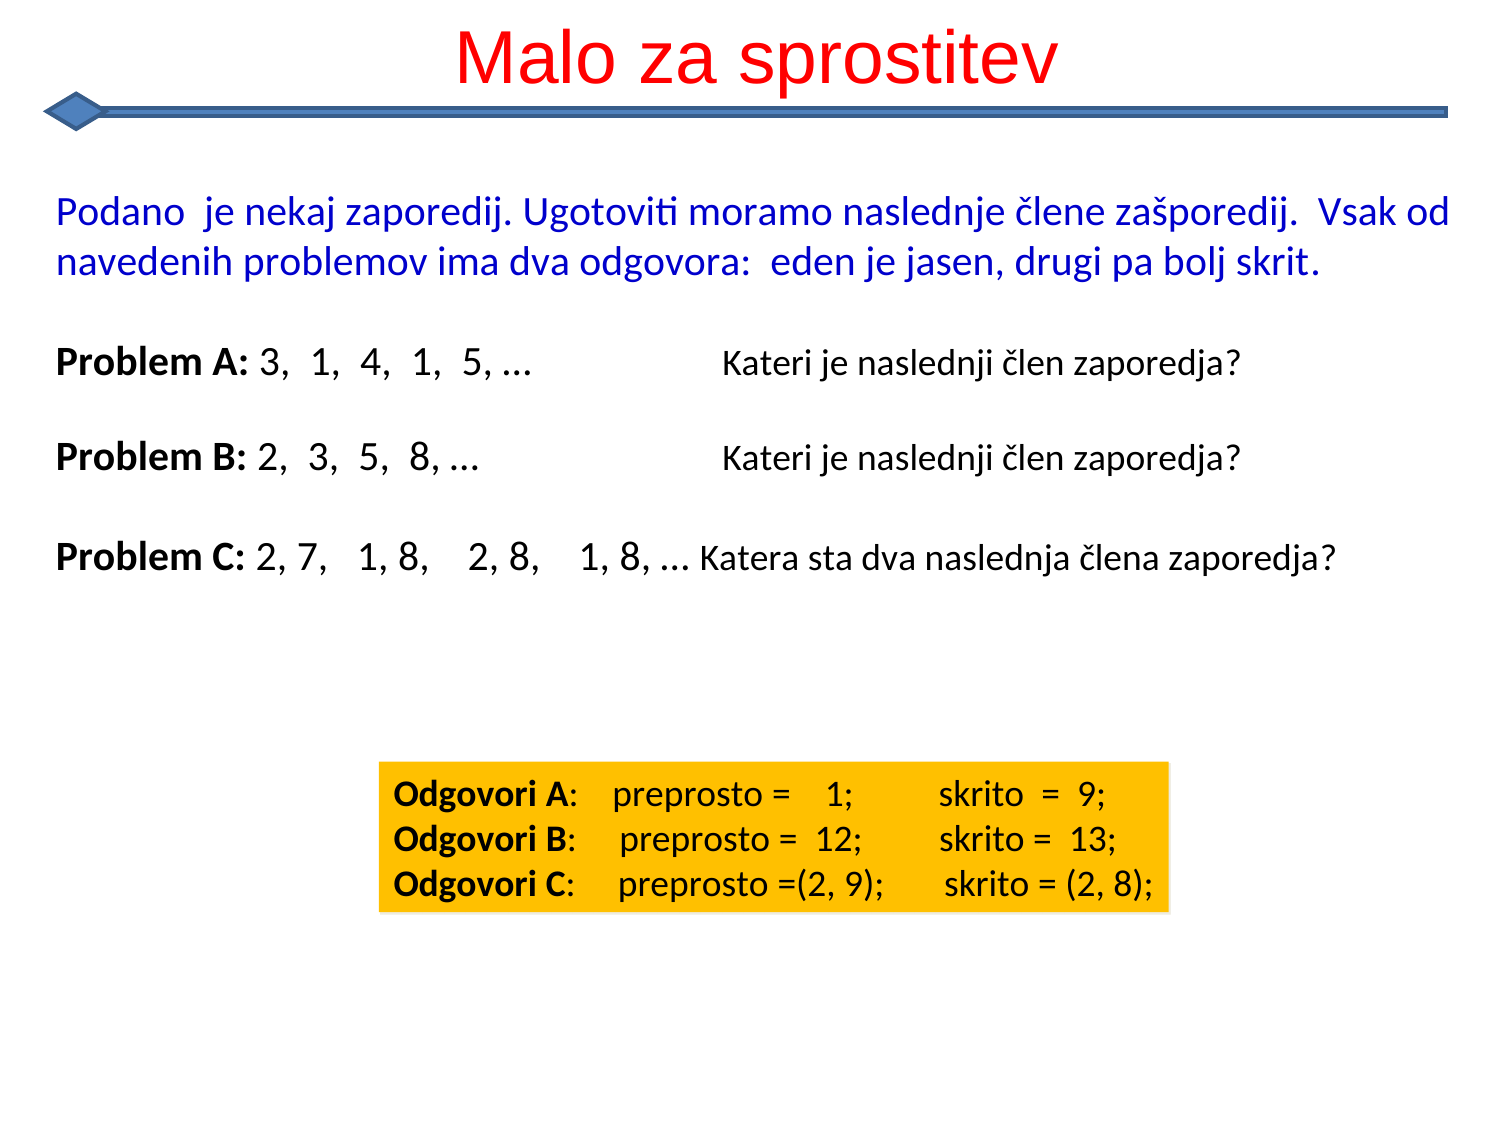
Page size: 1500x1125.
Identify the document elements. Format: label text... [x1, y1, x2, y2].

title Malo za sprostitev [82, 0, 1433, 108]
text_box Odgovori A: preprosto = 1; skrito = 9; Odgovori B: preprosto = 12; skrito = 13; Odgovori C: preprosto =(2, 9); skrito = (2, 8); [378, 761, 1169, 913]
text_box Podano je nekaj zaporedij. Ugotoviti moramo naslednje člene zašporedij. Vsak od navedenih problemov ima dva odgovora: eden je jasen, drugi pa bolj skrit. Problem A: 3, 1, 4, 1, 5, … Kateri je naslednji člen zaporedja? Problem B: 2, 3, 5, 8, … Kateri je naslednji člen zaporedja? Problem C: 2, 7, 1, 8, 2, 8, 1, 8, … Katera sta dva naslednja člena zaporedja? [41, 175, 1500, 587]
